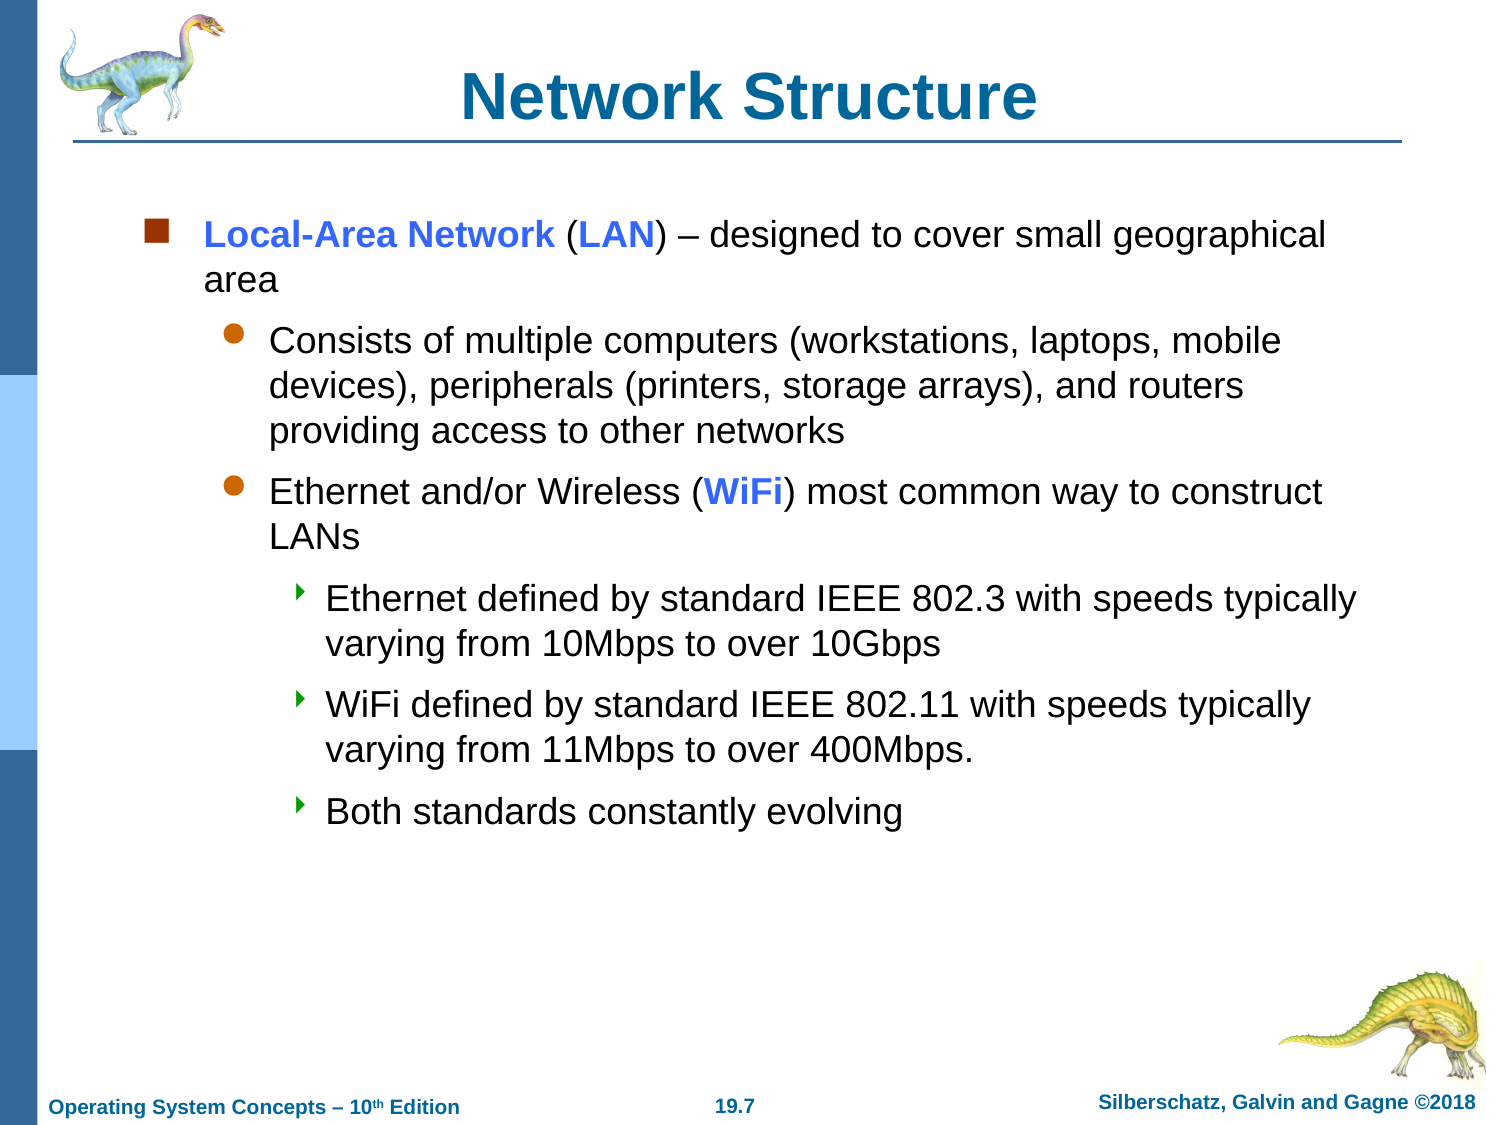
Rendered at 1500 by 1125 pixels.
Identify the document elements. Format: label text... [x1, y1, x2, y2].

list Local-Area Network (LAN) – designed to cover small geographical area Consists of multiple computers (workstations, laptops, mobile devices), peripherals (printers, storage arrays), and routers providing access to other networks Ethernet and/or Wireless (WiFi) most common way to construct LANs Ethernet defined by standard IEEE 802.3 with speeds typically varying from 10Mbps to over 10Gbps WiFi defined by standard IEEE 802.11 with speeds typically varying from 11Mbps to over 400Mbps. Both standards constantly evolving [132, 202, 1398, 946]
picture [1275, 959, 1486, 1090]
picture [1415, 1094, 1423, 1099]
title Network Structure [75, 45, 1426, 141]
picture [46, 0, 243, 149]
